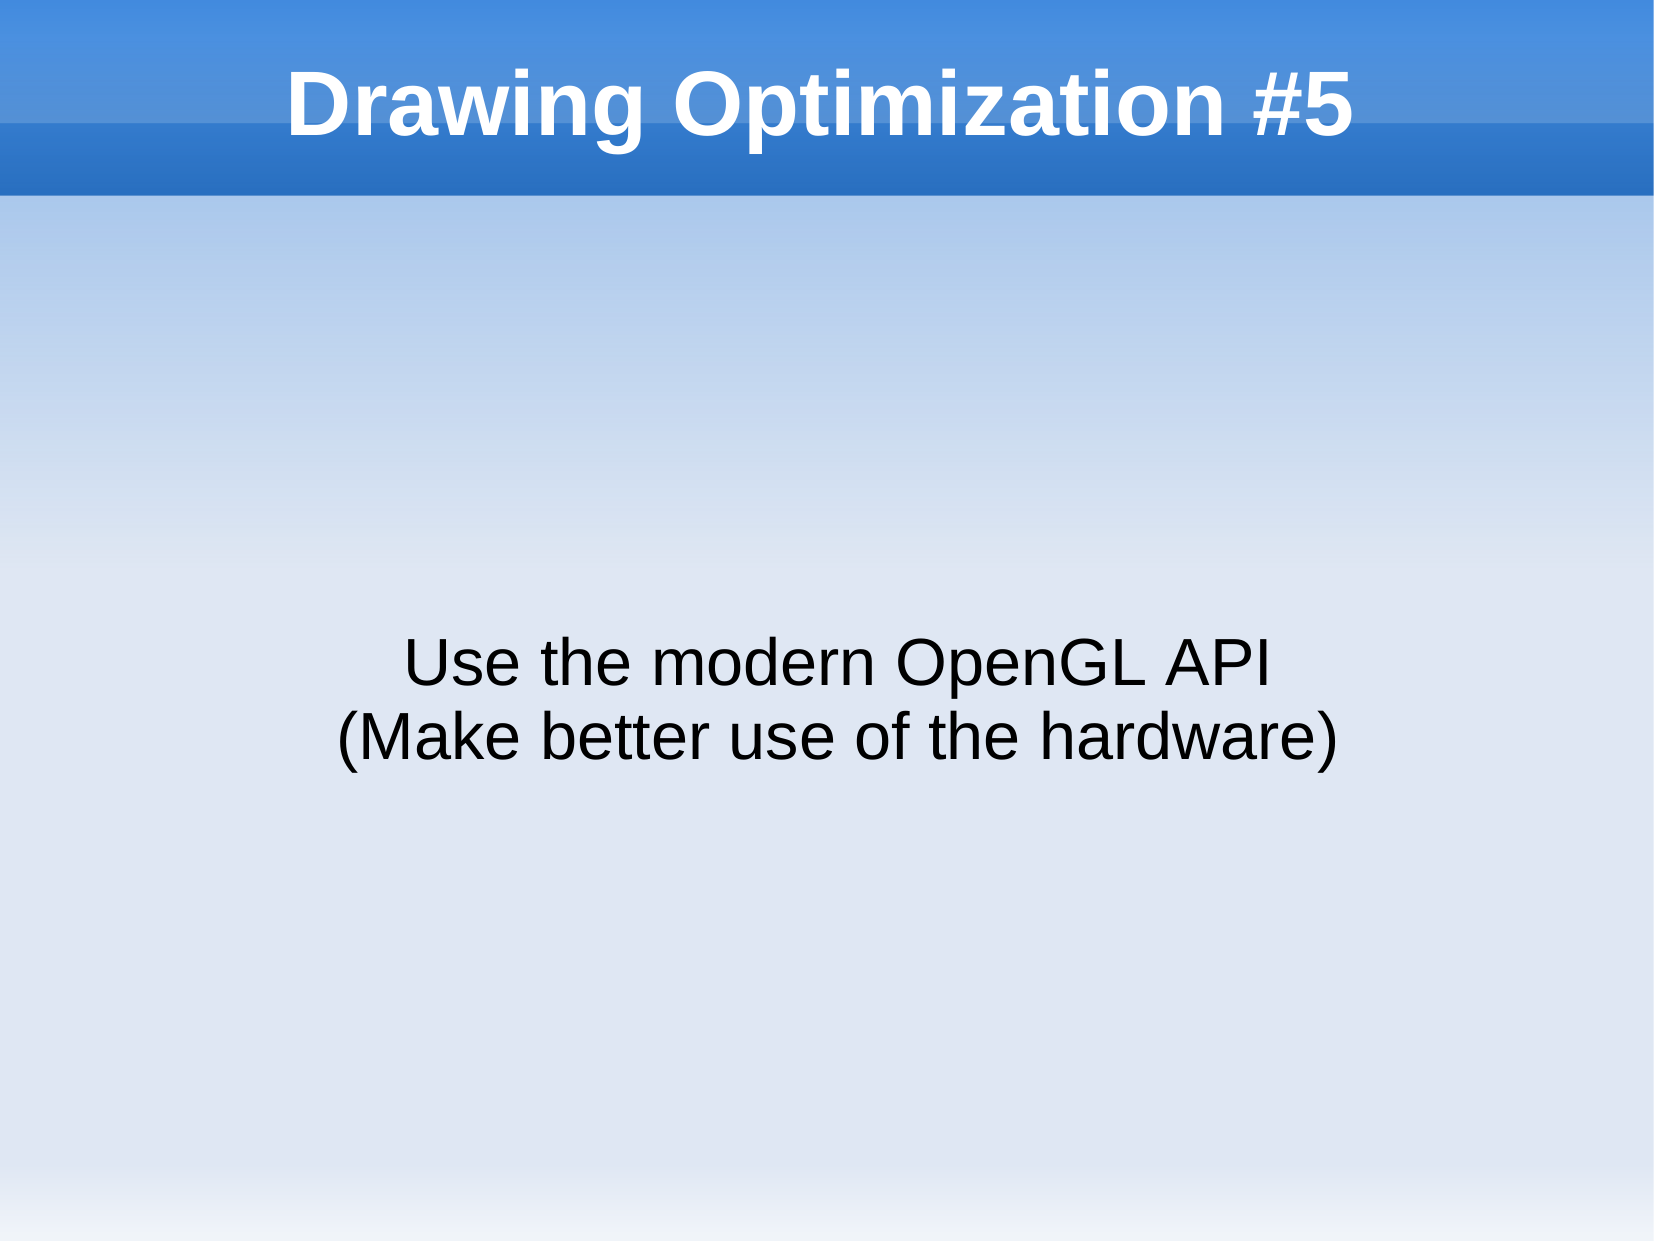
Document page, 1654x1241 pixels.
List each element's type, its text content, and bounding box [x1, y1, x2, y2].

subtitle Use the modern OpenGL API (Make better use of the hardware) [82, 290, 1571, 1109]
title Drawing Optimization #5 [76, 0, 1565, 208]
picture [0, 0, 1654, 1241]
